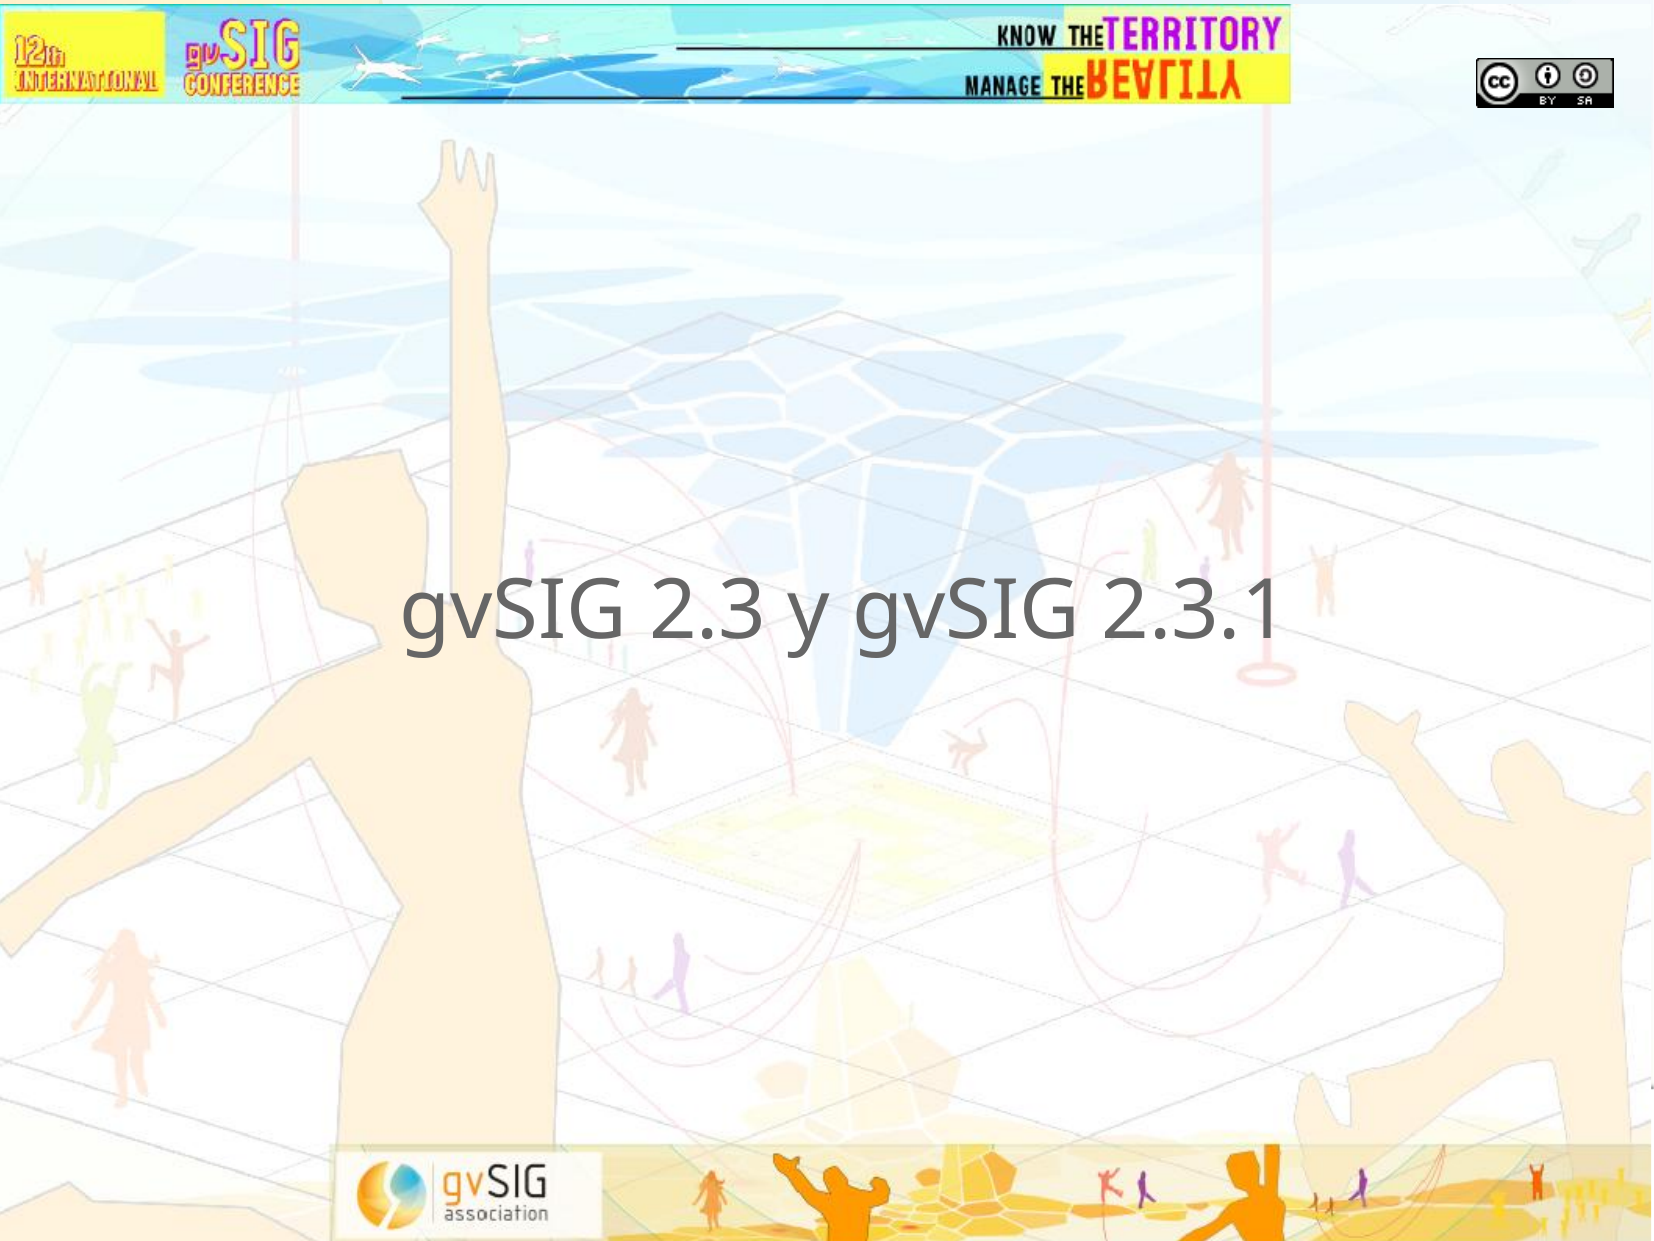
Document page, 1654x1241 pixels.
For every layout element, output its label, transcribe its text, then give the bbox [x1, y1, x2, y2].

picture [0, 0, 1654, 1241]
title gvSIG 2.3 y gvSIG 2.3.1 [129, 509, 1560, 704]
